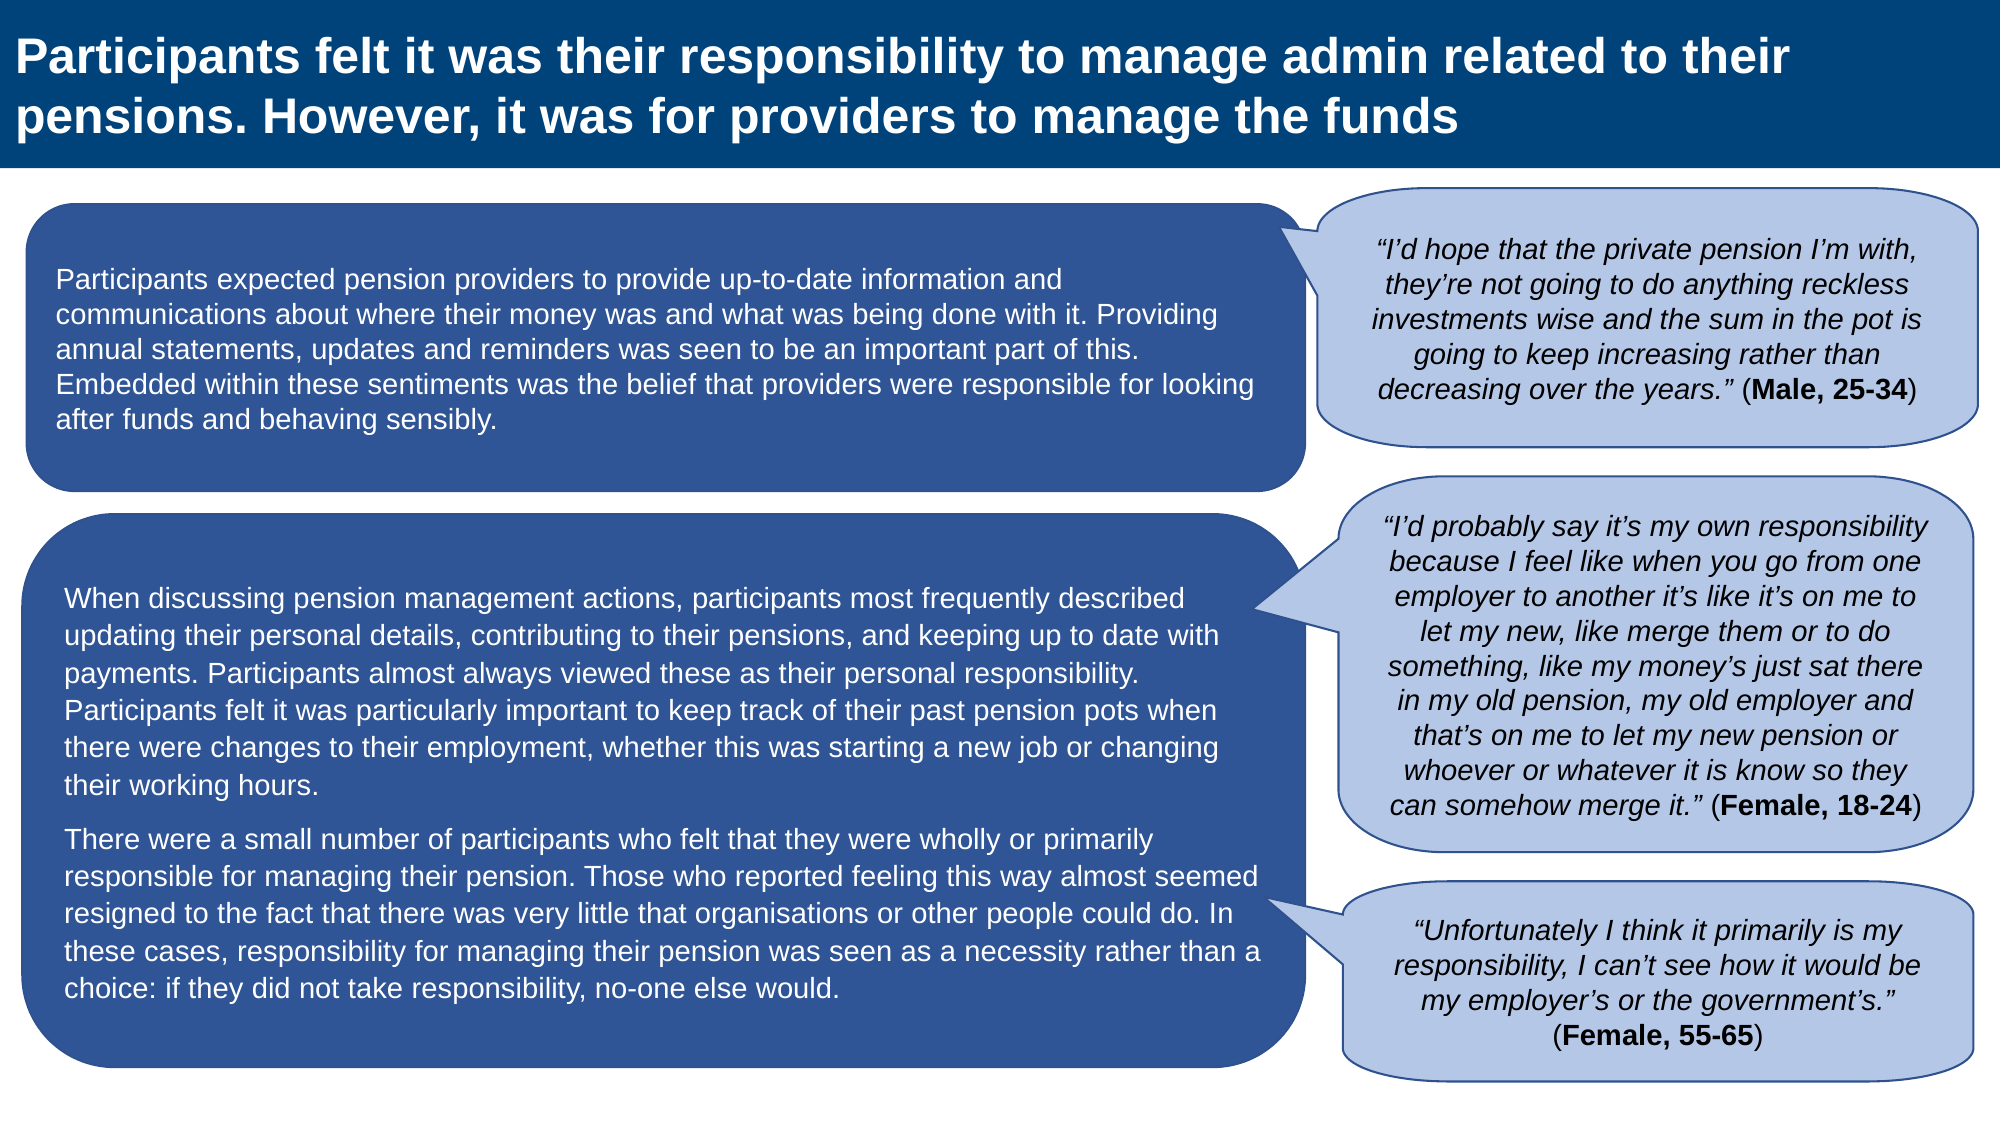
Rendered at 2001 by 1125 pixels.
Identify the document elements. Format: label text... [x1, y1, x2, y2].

title Participants felt it was their responsibility to manage admin related to their pensions. However, it was for providers to manage the funds [0, 0, 2000, 169]
text_box Participants expected pension providers to provide up-to-date information and communications about where their money was and what was being done with it. Providing annual statements, updates and reminders was seen to be an important part of this. Embedded within these sentiments was the belief that providers were responsible for looking after funds and behaving sensibly. [26, 204, 1306, 492]
text_box When discussing pension management actions, participants most frequently described updating their personal details, contributing to their pensions, and keeping up to date with payments. Participants almost always viewed these as their personal responsibility. Participants felt it was particularly important to keep track of their past pension pots when there were changes to their employment, whether this was starting a new job or changing their working hours. There were a small number of participants who felt that they were wholly or primarily responsible for managing their pension. Those who reported feeling this way almost seemed resigned to the fact that there was very little that organisations or other people could do. In these cases, responsibility for managing their pension was seen as a necessity rather than a choice: if they did not take responsibility, no-one else would. [22, 514, 1306, 1068]
text_box “I’d hope that the private pension I’m with, they’re not going to do anything reckless investments wise and the sum in the pot is going to keep increasing rather than decreasing over the years.” (Male, 25-34) [1278, 188, 1978, 448]
text_box “Unfortunately I think it primarily is my responsibility, I can’t see how it would be my employer’s or the government’s.” (Female, 55-65) [1263, 881, 1974, 1082]
text_box “I’d probably say it’s my own responsibility because I feel like when you go from one employer to another it’s like it’s on me to let my new, like merge them or to do something, like my money’s just sat there in my old pension, my old employer and that’s on me to let my new pension or whoever or whatever it is know so they can somehow merge it.” (Female, 18-24) [1251, 476, 1974, 853]
